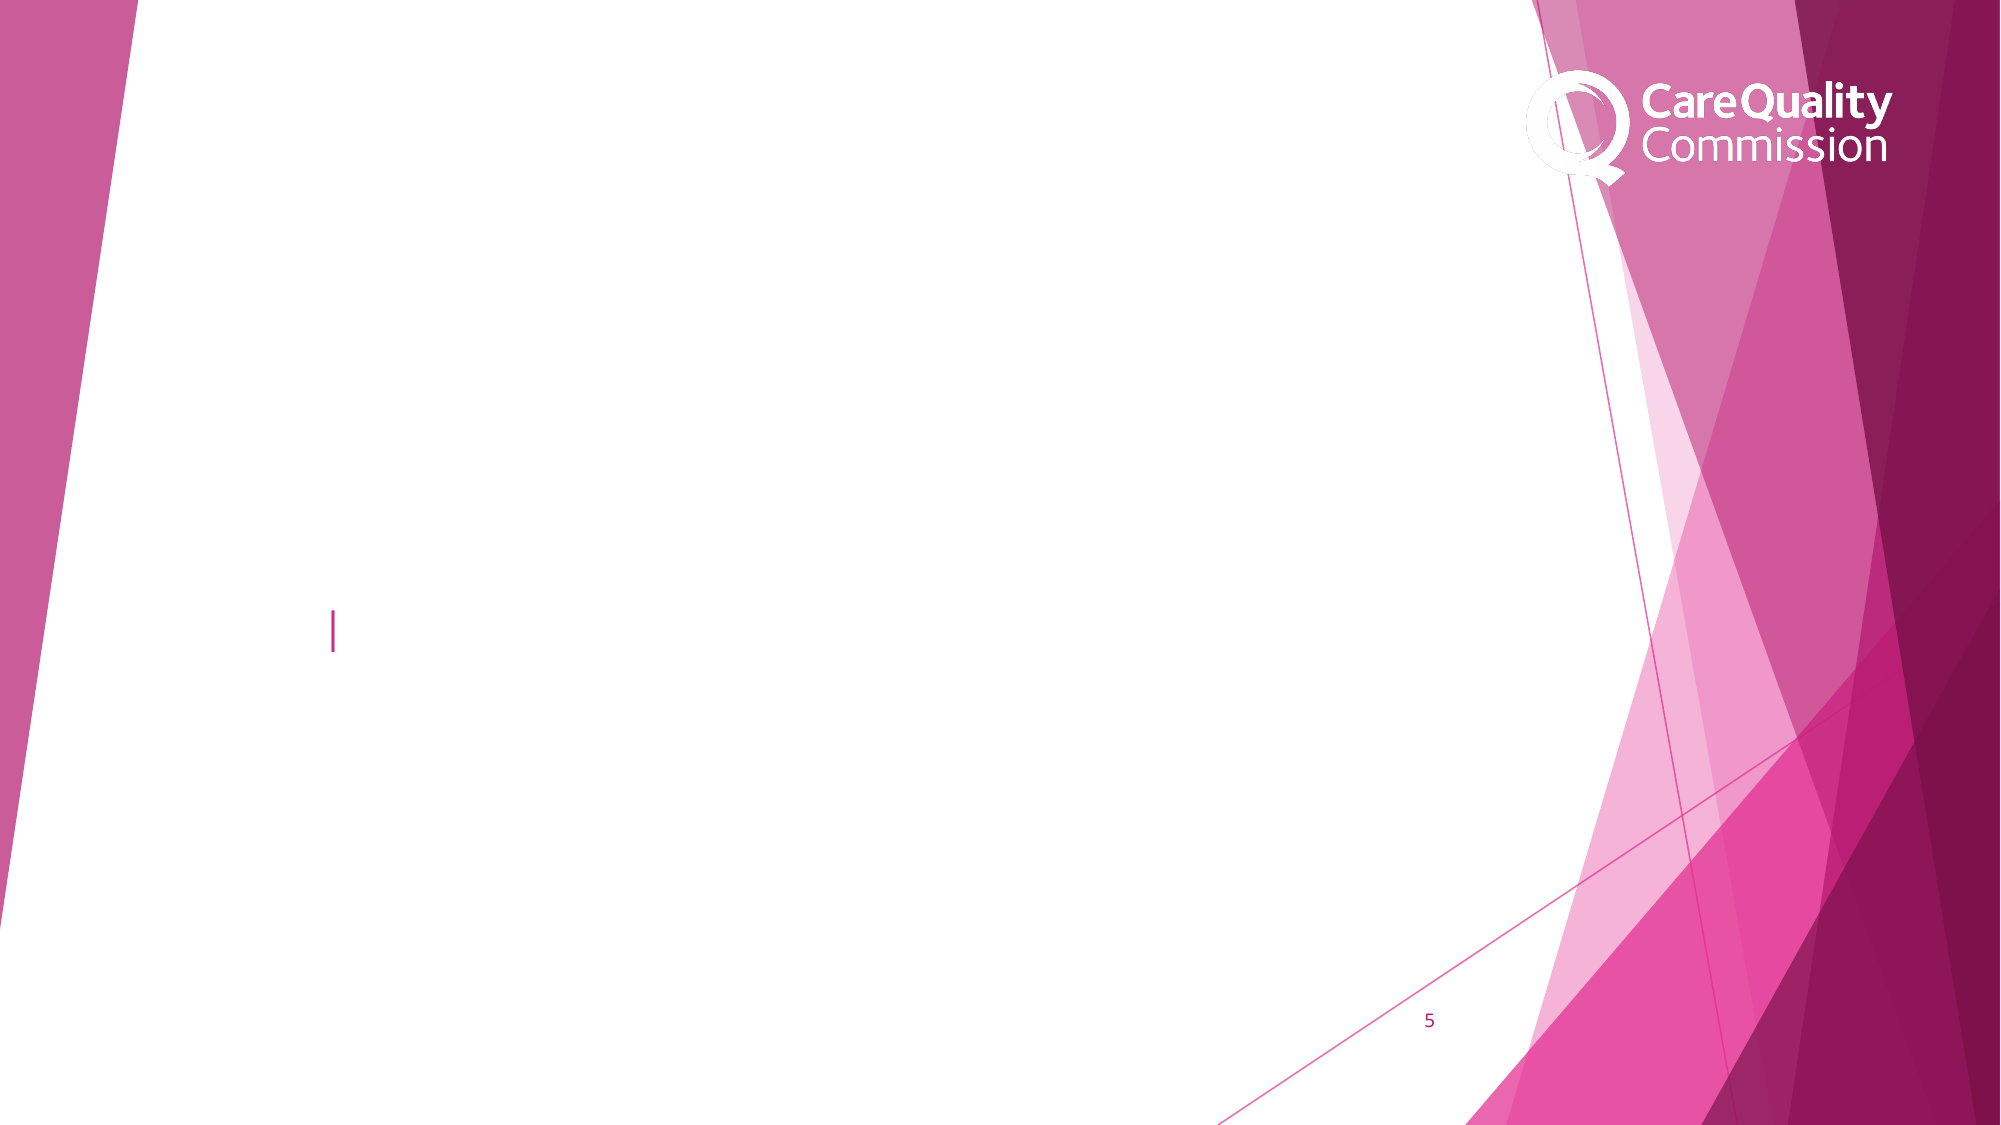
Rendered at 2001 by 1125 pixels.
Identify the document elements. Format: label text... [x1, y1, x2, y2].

slide_number 5 [1409, 991, 1522, 1051]
picture [1525, 69, 1894, 187]
title Monthly Balance Scorecard Month 6 | October 2024 [131, 419, 1720, 660]
